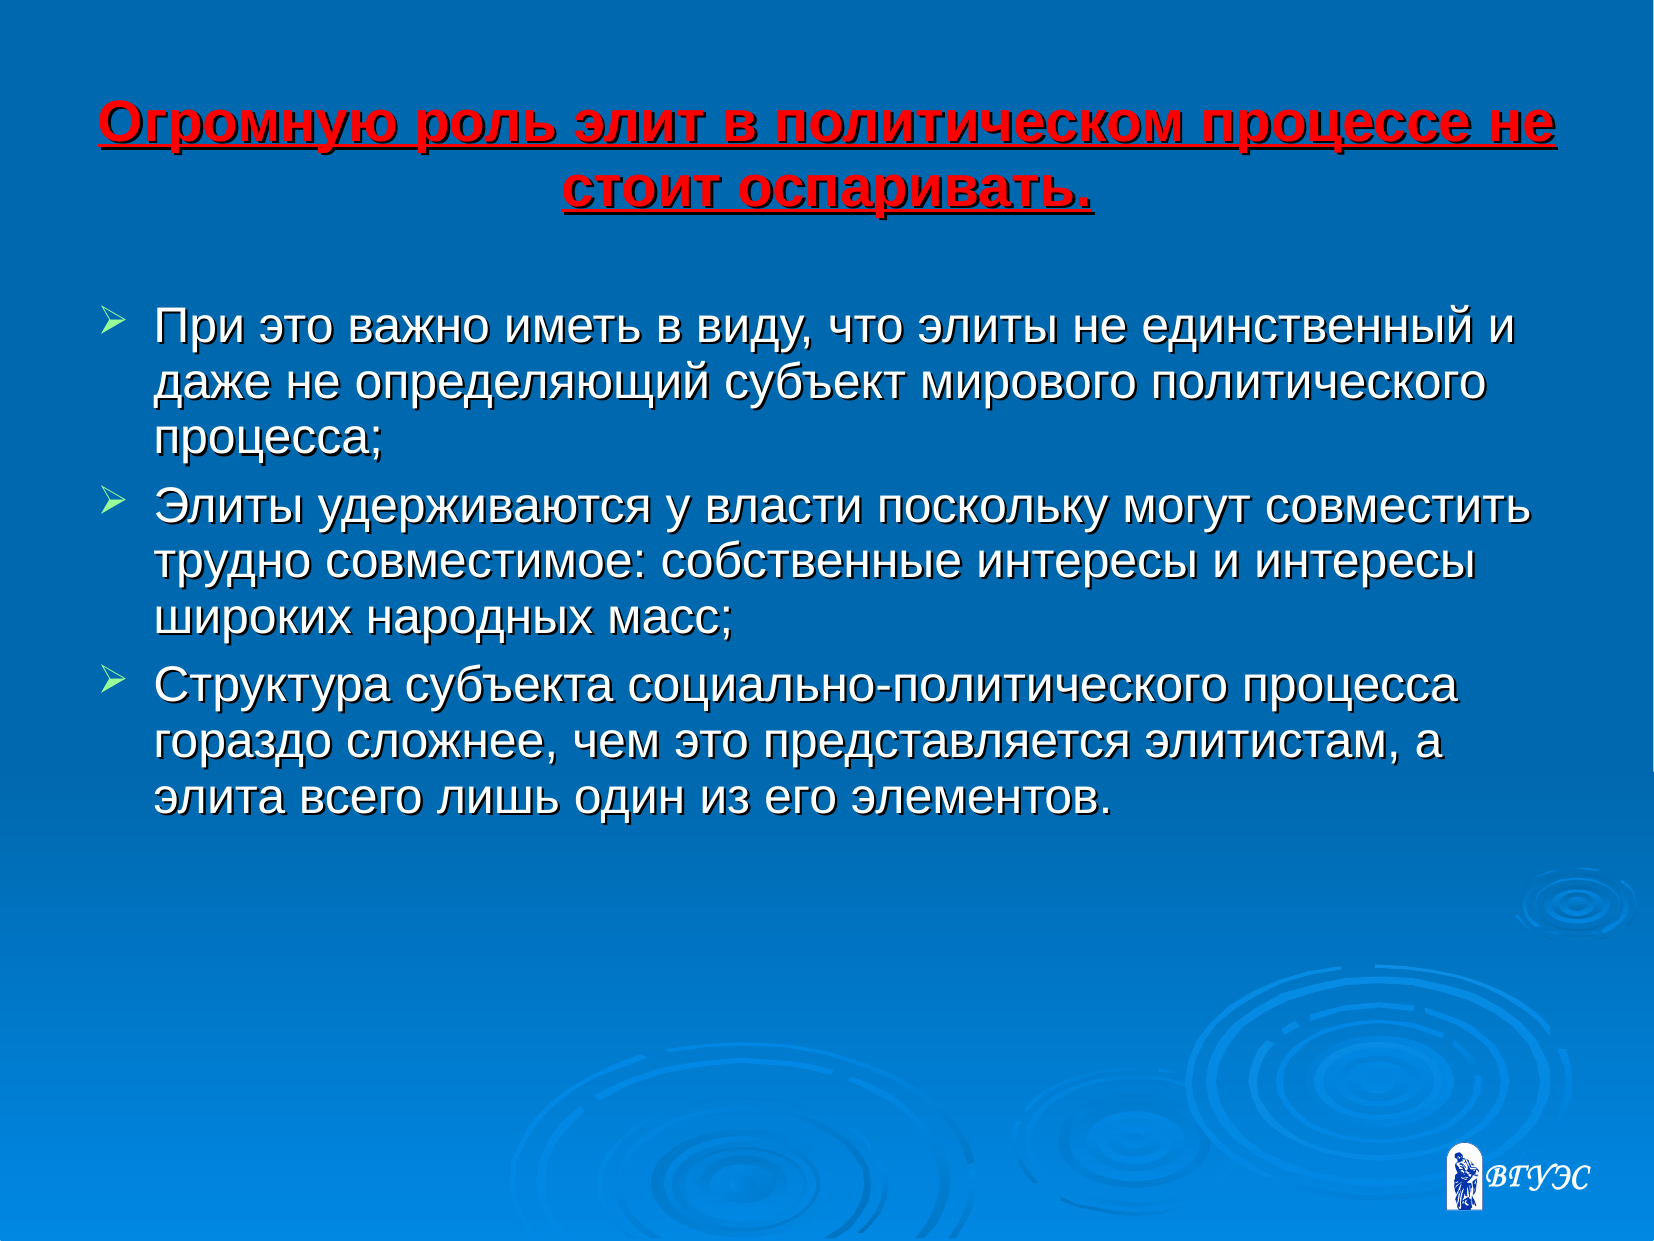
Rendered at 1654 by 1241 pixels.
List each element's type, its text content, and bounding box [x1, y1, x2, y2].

title Огромную роль элит в политическом процессе не стоит оспаривать. [82, 50, 1571, 257]
list При это важно иметь в виду, что элиты не единственный и даже не определяющий субъект мирового политического процесса; Элиты удерживаются у власти поскольку могут совместить трудно совместимое: собственные интересы и интересы широких народных масс; Структура субъекта социально-политического процесса гораздо сложнее, чем это представляется элитистам, а элита всего лишь один из его элементов. [82, 289, 1571, 1108]
picture [1446, 1142, 1592, 1211]
